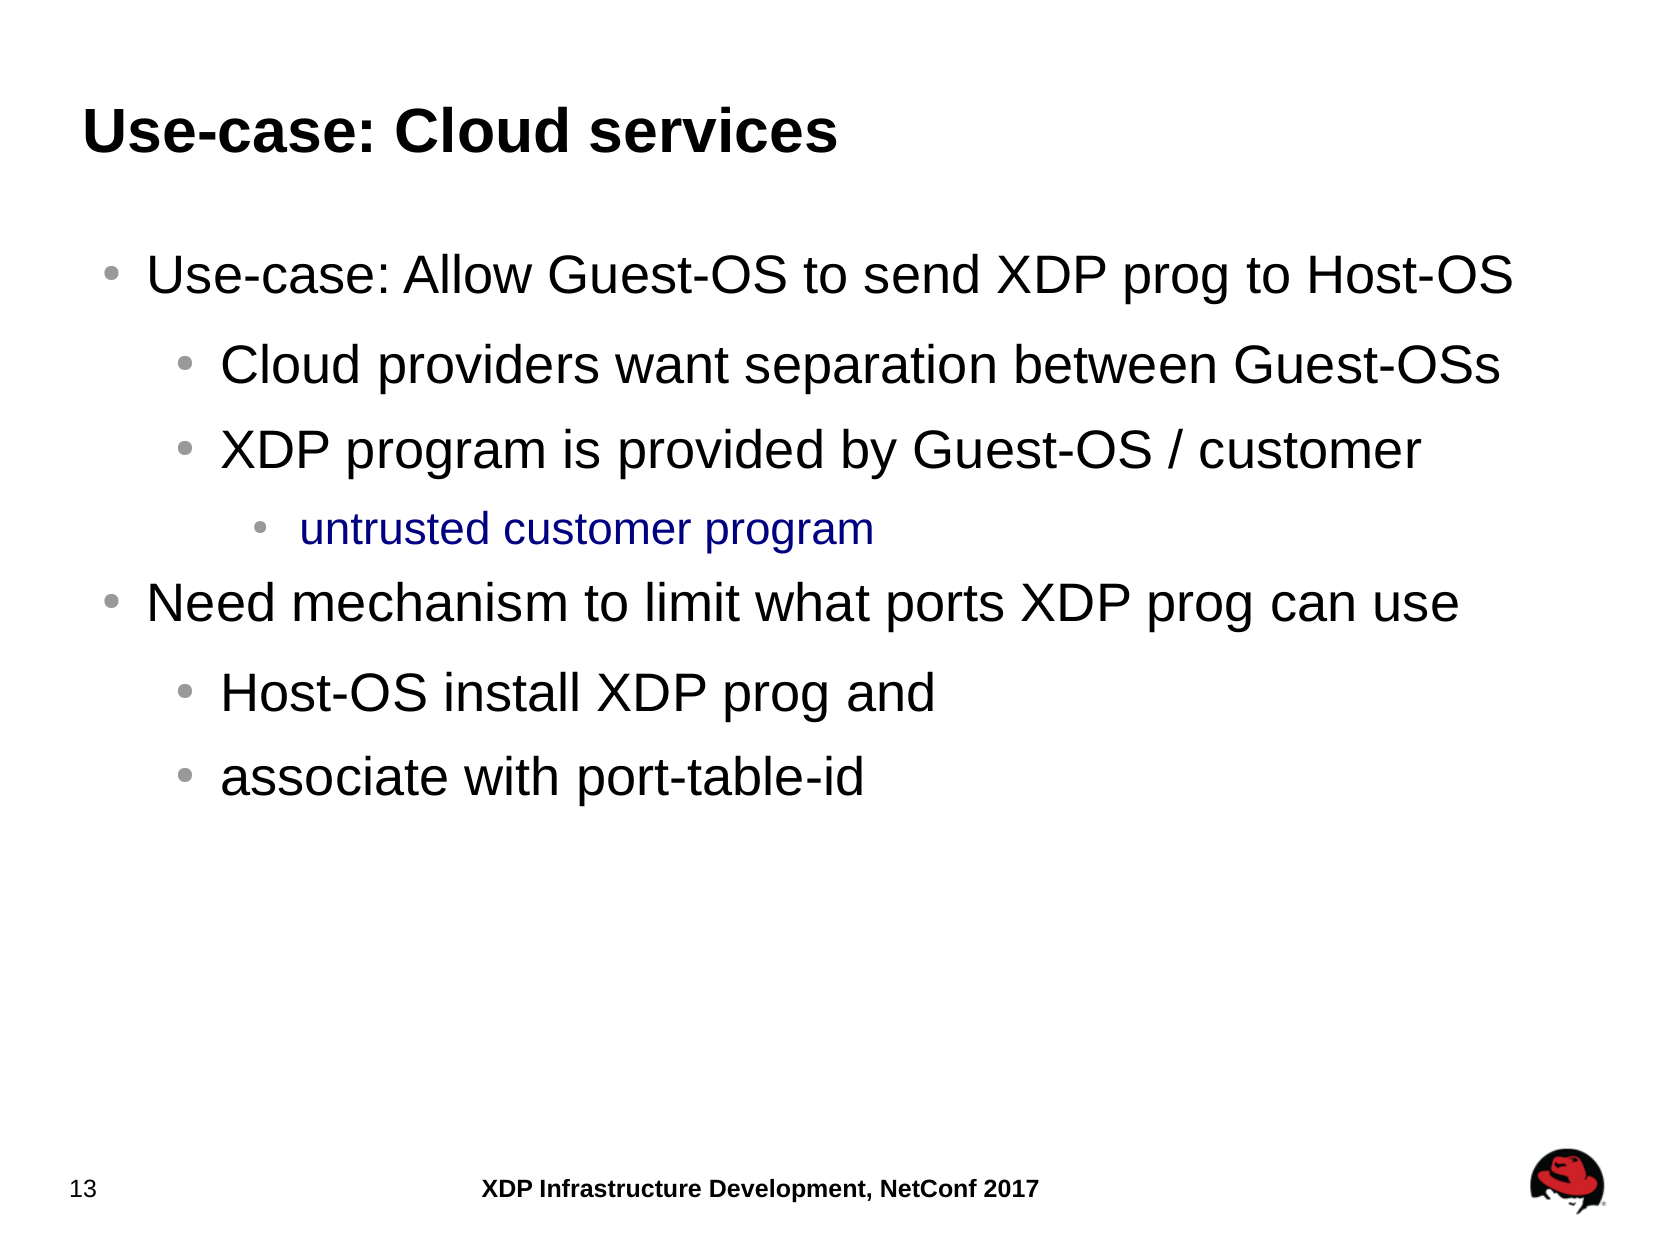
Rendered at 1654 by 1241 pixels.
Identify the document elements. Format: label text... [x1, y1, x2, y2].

title Use-case: Cloud services [82, 37, 1571, 226]
list Use-case: Allow Guest-OS to send XDP prog to Host-OS Cloud providers want separation between Guest-OSs XDP program is provided by Guest-OS / customer untrusted customer program Need mechanism to limit what ports XDP prog can use Host-OS install XDP prog and associate with port-table-id [86, 244, 1575, 1039]
picture [1529, 1146, 1612, 1224]
